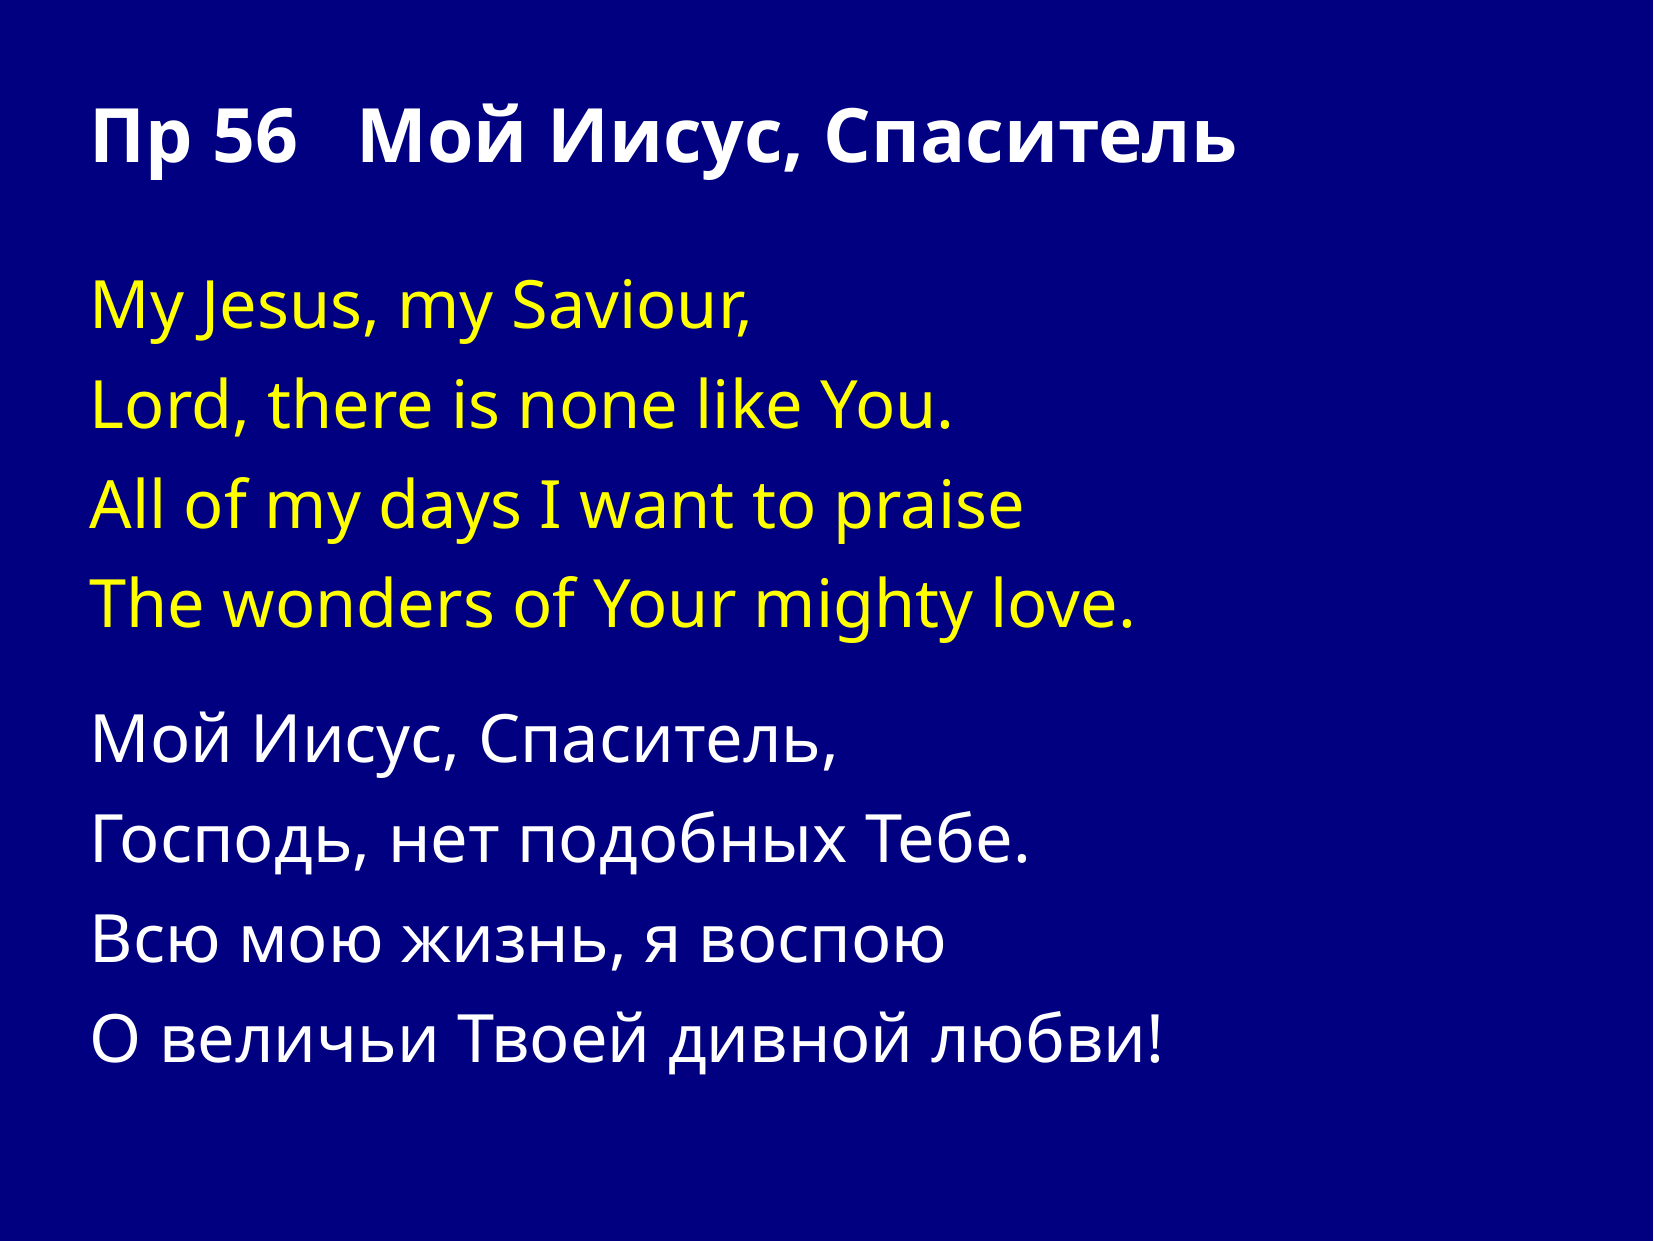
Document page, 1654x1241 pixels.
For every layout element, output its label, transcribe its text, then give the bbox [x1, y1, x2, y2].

text_box My Jesus, my Saviour, Lord, there is none like You. All of my days I want to praise The wonders of Your mighty love. [75, 188, 1576, 638]
text_box Пр 56 Мой Иисус, Спаситель [75, 75, 1576, 188]
text_box Мой Иисус, Спаситель, Господь, нет подобных Тебе. Всю мою жизнь, я воспою О величьи Твоей дивной любви! [75, 675, 1576, 1163]
